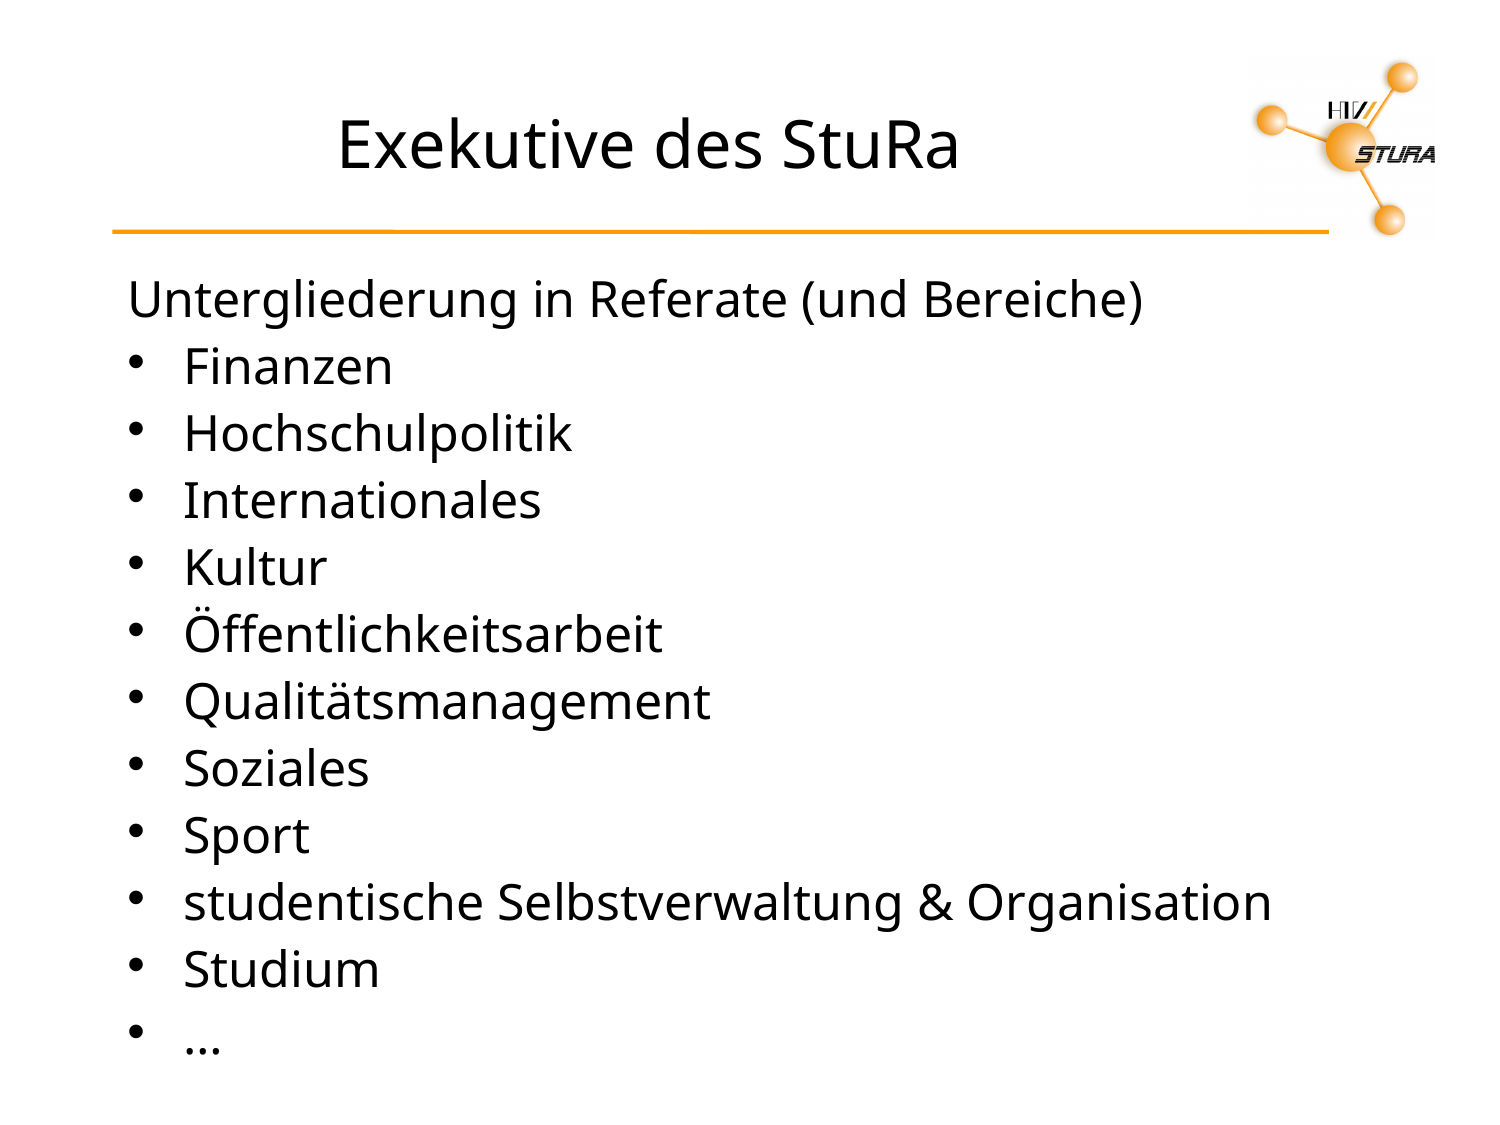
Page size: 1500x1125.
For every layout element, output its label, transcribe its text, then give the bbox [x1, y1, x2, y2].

list Untergliederung in Referate (und Bereiche) Finanzen Hochschulpolitik Internationales Kultur Öffentlichkeitsarbeit Qualitätsmanagement Soziales Sport studentische Selbstverwaltung & Organisation Studium … [112, 265, 1388, 1010]
title Exekutive des StuRa [112, 54, 1187, 232]
picture [1246, 54, 1435, 242]
